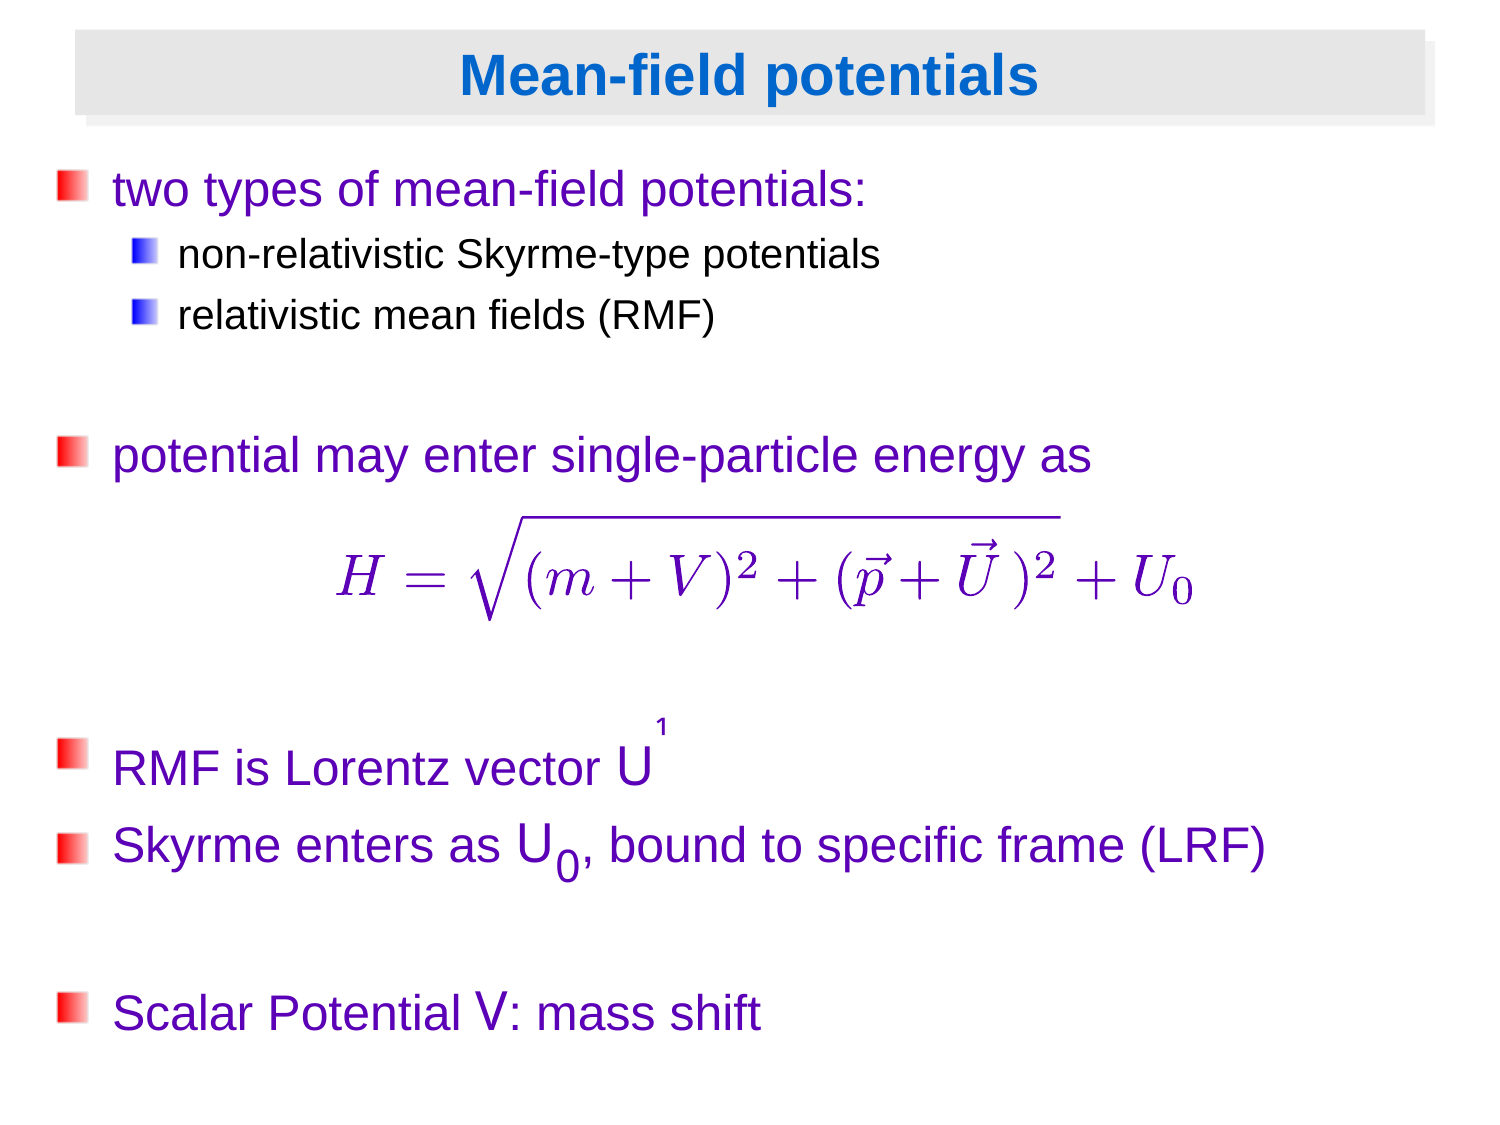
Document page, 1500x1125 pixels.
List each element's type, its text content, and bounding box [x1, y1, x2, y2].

list two types of mean-field potentials: non-relativistic Skyrme-type potentials relativistic mean fields (RMF) potential may enter single-particle energy as RMF is Lorentz vector U¹ Skyrme enters as U0, bound to specific frame (LRF) Scalar Potential V: mass shift [41, 148, 1459, 1093]
text_box [333, 516, 1195, 622]
title Mean-field potentials [75, 29, 1426, 116]
